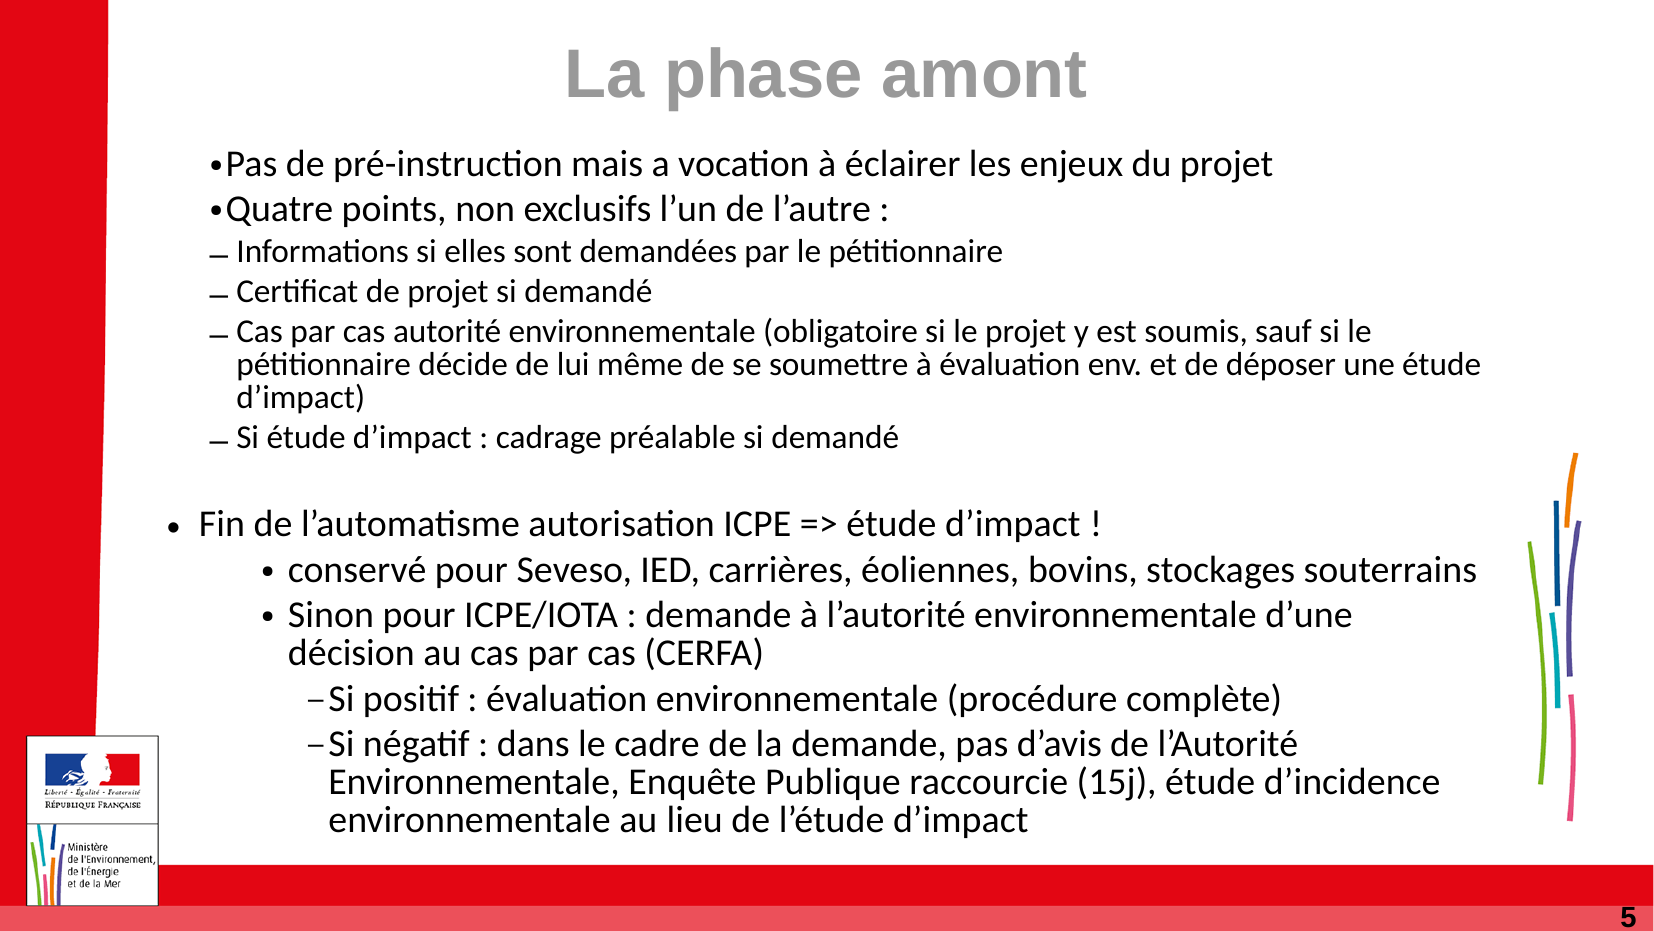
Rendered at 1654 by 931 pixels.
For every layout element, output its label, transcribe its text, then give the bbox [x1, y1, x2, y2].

picture [0, 0, 1654, 931]
title La phase amont [82, 0, 1571, 152]
text_box Pas de pré-instruction mais a vocation à éclairer les enjeux du projet Quatre points, non exclusifs l’un de l’autre : Informations si elles sont demandées par le pétitionnaire Certificat de projet si demandé Cas par cas autorité environnementale (obligatoire si le projet y est soumis, sauf si le pétitionnaire décide de lui même de se soumettre à évaluation env. et de déposer une étude d’impact) Si étude d’impact : cadrage préalable si demandé Fin de l’automatisme autorisation ICPE => étude d’impact ! conservé pour Seveso, IED, carrières, éoliennes, bovins, stockages souterrains Sinon pour ICPE/IOTA : demande à l’autorité environnementale d’une décision au cas par cas (CERFA) Si positif : évaluation environnementale (procédure complète) Si négatif : dans le cadre de la demande, pas d’avis de l’Autorité Environnementale, Enquête Publique raccourcie (15j), étude d’incidence environnementale au lieu de l’étude d’impact [151, 95, 1502, 881]
